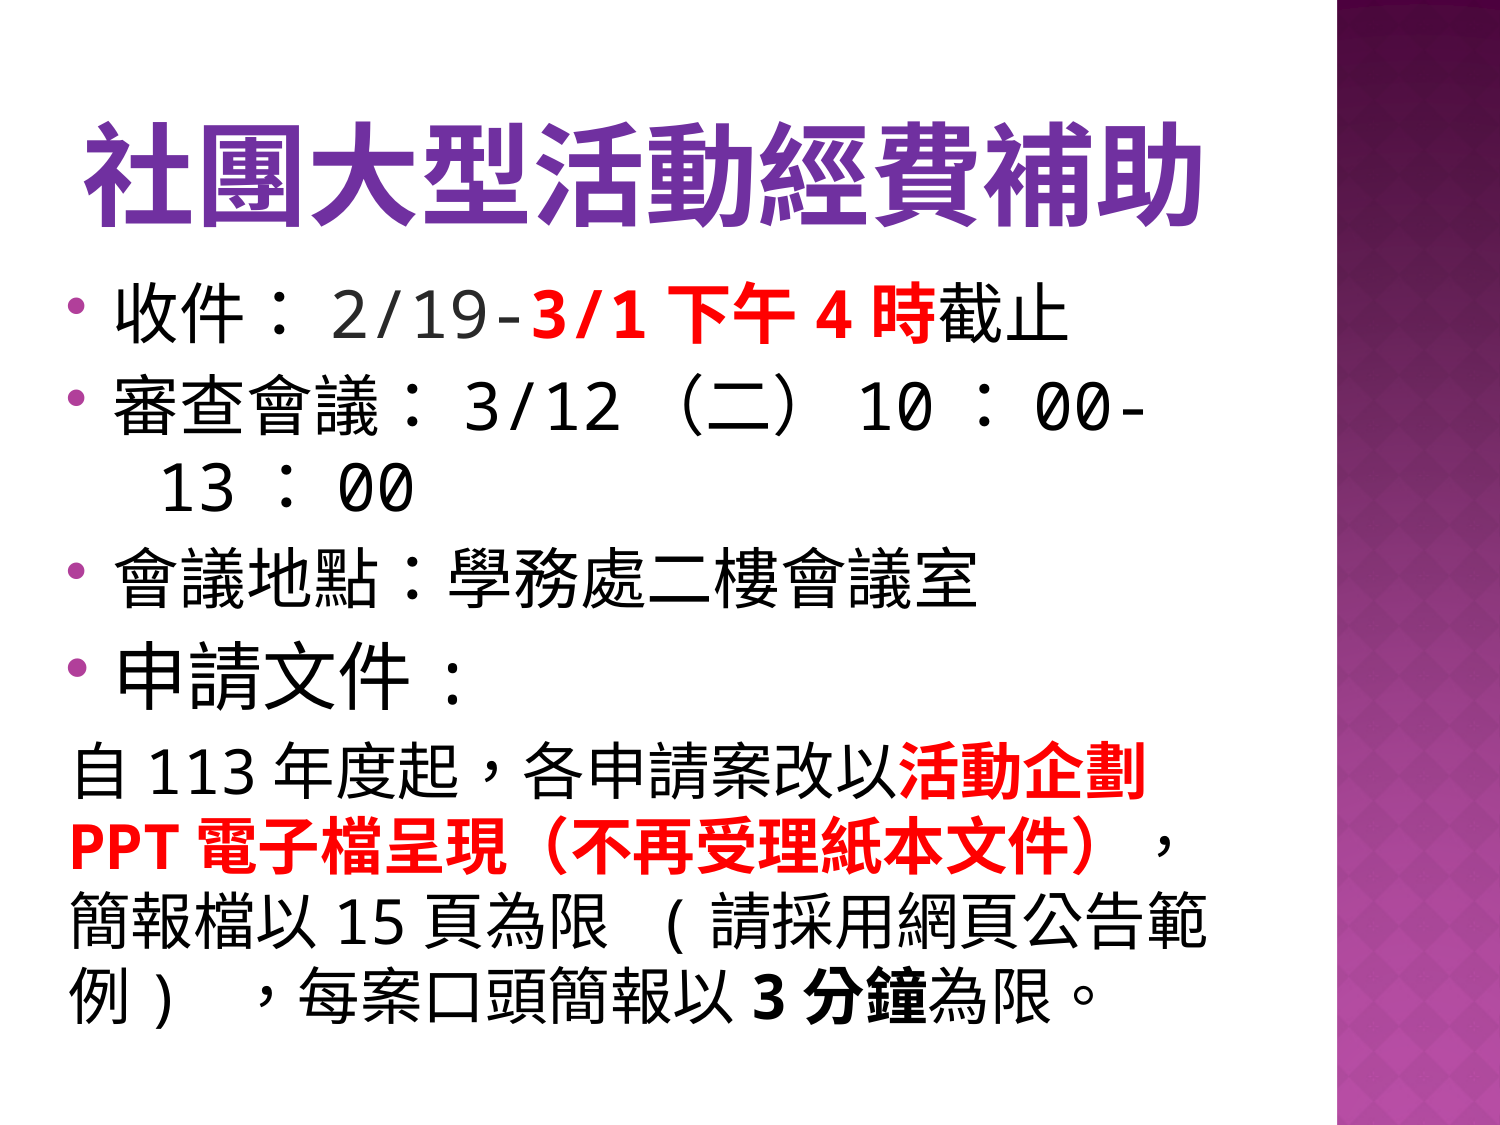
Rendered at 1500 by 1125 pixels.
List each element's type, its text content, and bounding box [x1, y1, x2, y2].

title 社團大型活動經費補助 [75, 52, 1263, 241]
list 收件：2/19-3/1下午4時截止 審查會議：3/12（二）10：00-13：00 會議地點：學務處二樓會議室 申請文件: 自113年度起，各申請案改以活動企劃PPT電子檔呈現（不再受理紙本文件），簡報檔以15頁為限 (請採用網頁公告範例) ，每案口頭簡報以3分鐘為限。 [53, 264, 1263, 1060]
